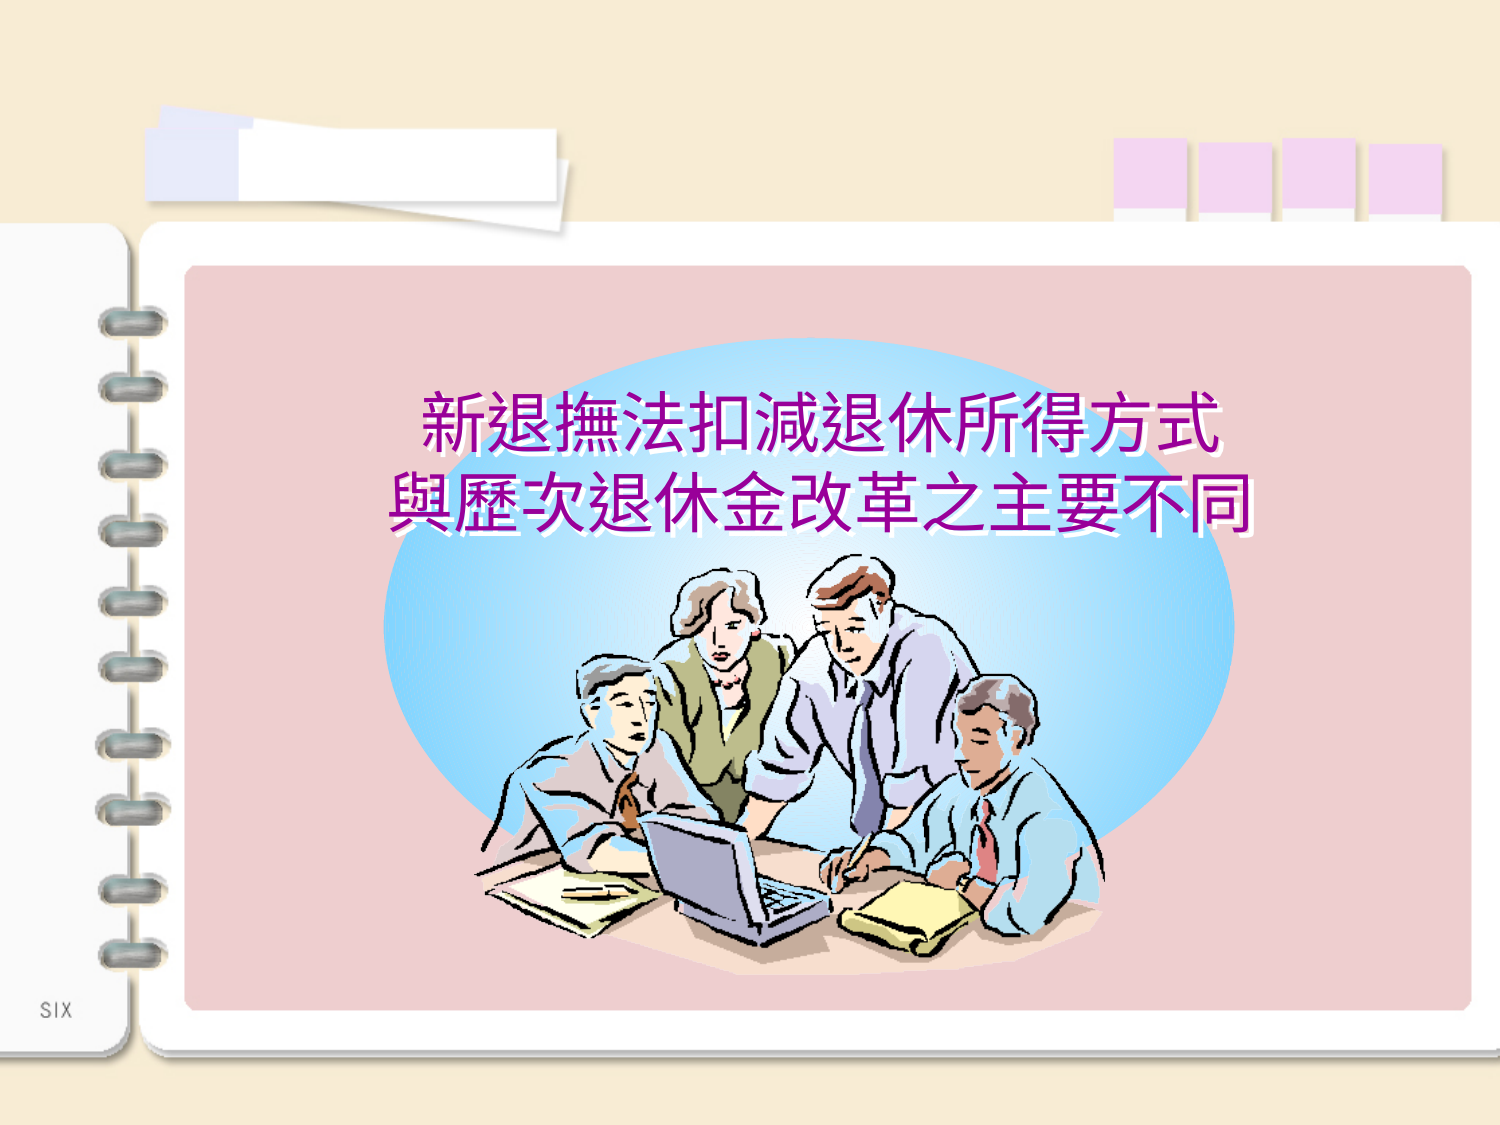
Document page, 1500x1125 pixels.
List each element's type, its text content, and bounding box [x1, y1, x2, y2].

text_box [607, 504, 618, 526]
text_box [383, 504, 1235, 831]
title 新退撫法扣減退休所得方式 與歷次退休金改革之主要不同 [336, 373, 1305, 504]
picture [466, 550, 1112, 979]
text_box [740, 515, 751, 526]
text_box [942, 504, 965, 522]
text_box [606, 337, 1012, 373]
text_box [803, 505, 831, 525]
text_box [432, 504, 439, 512]
text_box [475, 504, 489, 526]
text_box [676, 504, 691, 525]
text_box [623, 504, 646, 527]
text_box [639, 504, 649, 511]
text_box [676, 504, 684, 515]
text_box [468, 510, 474, 526]
